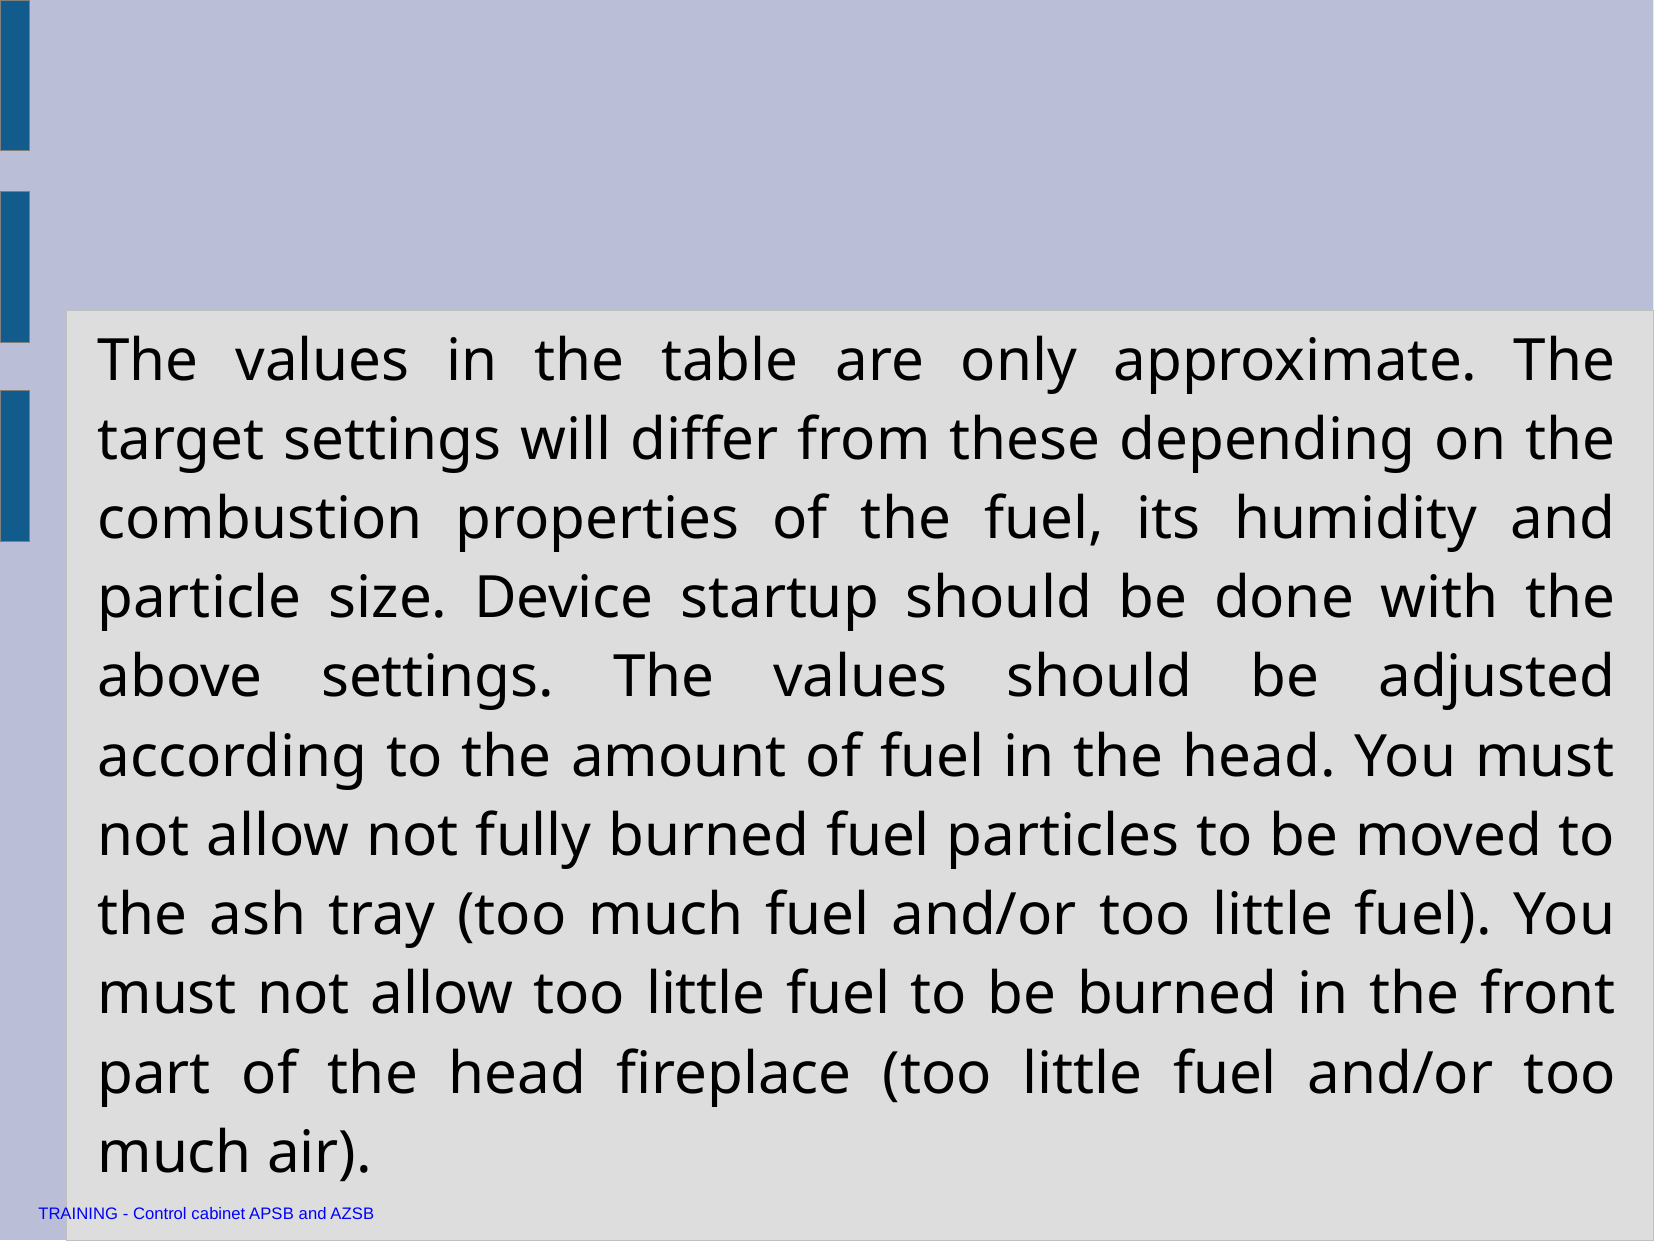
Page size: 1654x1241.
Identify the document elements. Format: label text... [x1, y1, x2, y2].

text_box TRAINING - Control cabinet APSB and AZSB [23, 1197, 1134, 1231]
text_box The values in the table are only approximate. The target settings will differ from these depending on the combustion properties of the fuel, its humidity and particle size. Device startup should be done with the above settings. The values should be adjusted according to the amount of fuel in the head. You must not allow not fully burned fuel particles to be moved to the ash tray (too much fuel and/or too little fuel). You must not allow too little fuel to be burned in the front part of the head fireplace (too little fuel and/or too much air). [82, 310, 1630, 1241]
